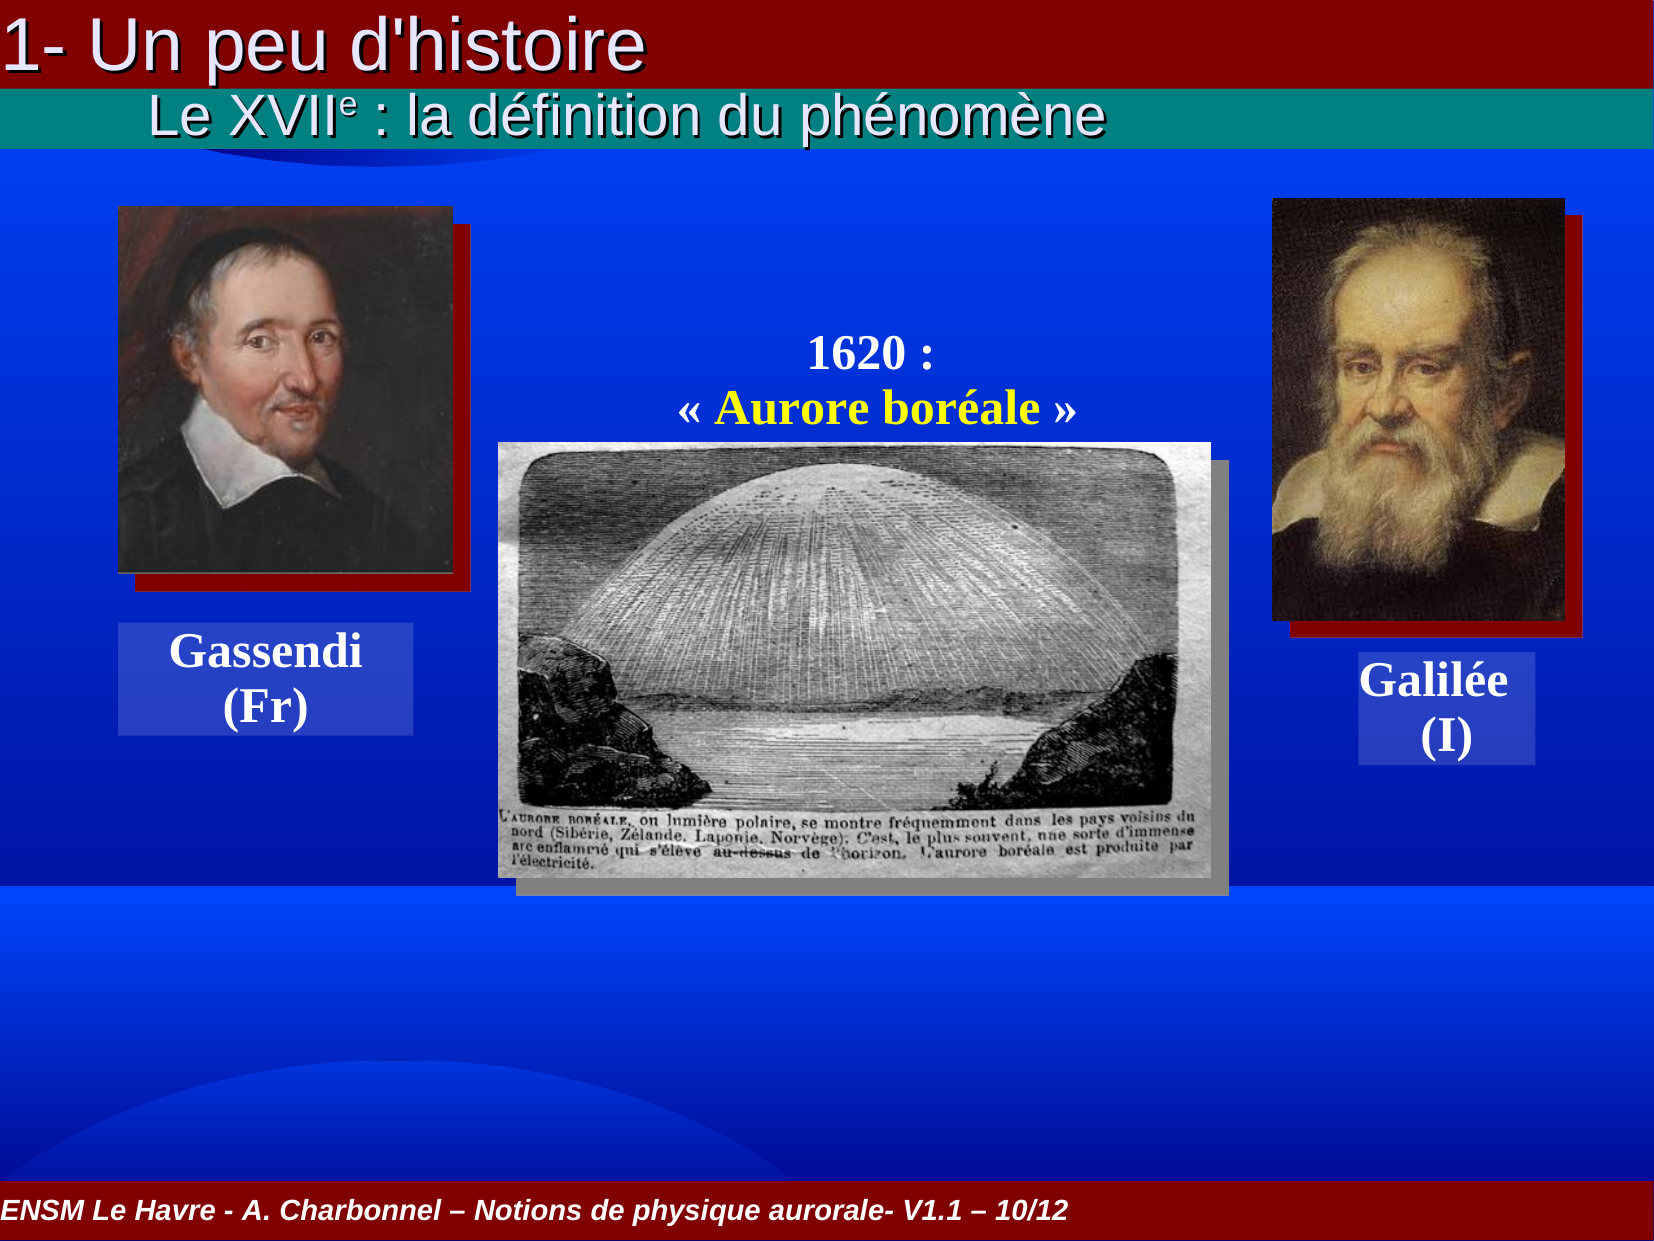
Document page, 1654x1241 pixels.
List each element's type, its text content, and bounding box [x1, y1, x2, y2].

picture [1272, 198, 1565, 621]
text_box Galilée (I) [1358, 652, 1536, 766]
title 1- Un peu d'histoire [0, 0, 1654, 89]
text_box 1620 : « Aurore boréale » [561, 324, 1182, 438]
text_box ENSM Le Havre - A. Charbonnel – Notions de physique aurorale- V1.1 – 10/12 [0, 1181, 1654, 1241]
text_box Gassendi (Fr) [118, 622, 414, 736]
title Le XVIIe : la définition du phénomène [0, 89, 1654, 149]
picture [498, 442, 1211, 878]
picture [118, 206, 453, 574]
